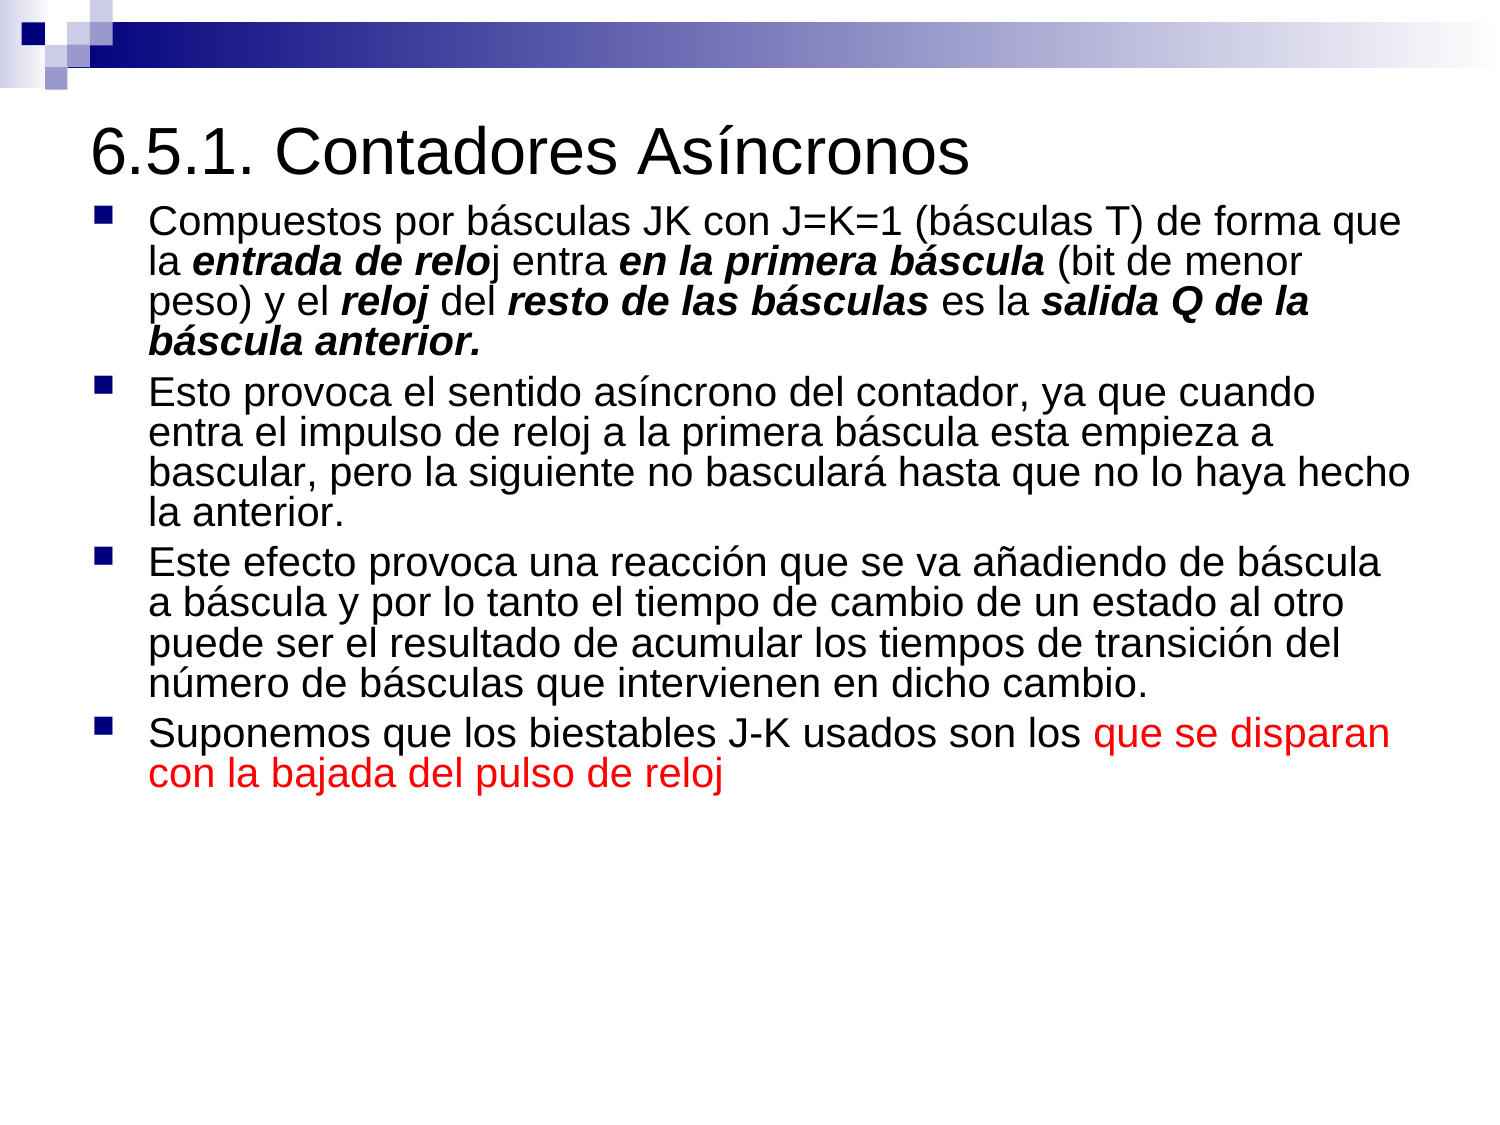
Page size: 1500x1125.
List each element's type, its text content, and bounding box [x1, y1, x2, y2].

list Compuestos por básculas JK con J=K=1 (básculas T) de forma que la entrada de reloj entra en la primera báscula (bit de menor peso) y el reloj del resto de las básculas es la salida Q de la báscula anterior. Esto provoca el sentido asíncrono del contador, ya que cuando entra el impulso de reloj a la primera báscula esta empieza a bascular, pero la siguiente no basculará hasta que no lo haya hecho la anterior. Este efecto provoca una reacción que se va añadiendo de báscula a báscula y por lo tanto el tiempo de cambio de un estado al otro puede ser el resultado de acumular los tiempos de transición del número de básculas que intervienen en dicho cambio. Suponemos que los biestables J-K usados son los que se disparan con la bajada del pulso de reloj [76, 196, 1427, 834]
title 6.5.1. Contadores Asíncronos [75, 75, 1426, 221]
